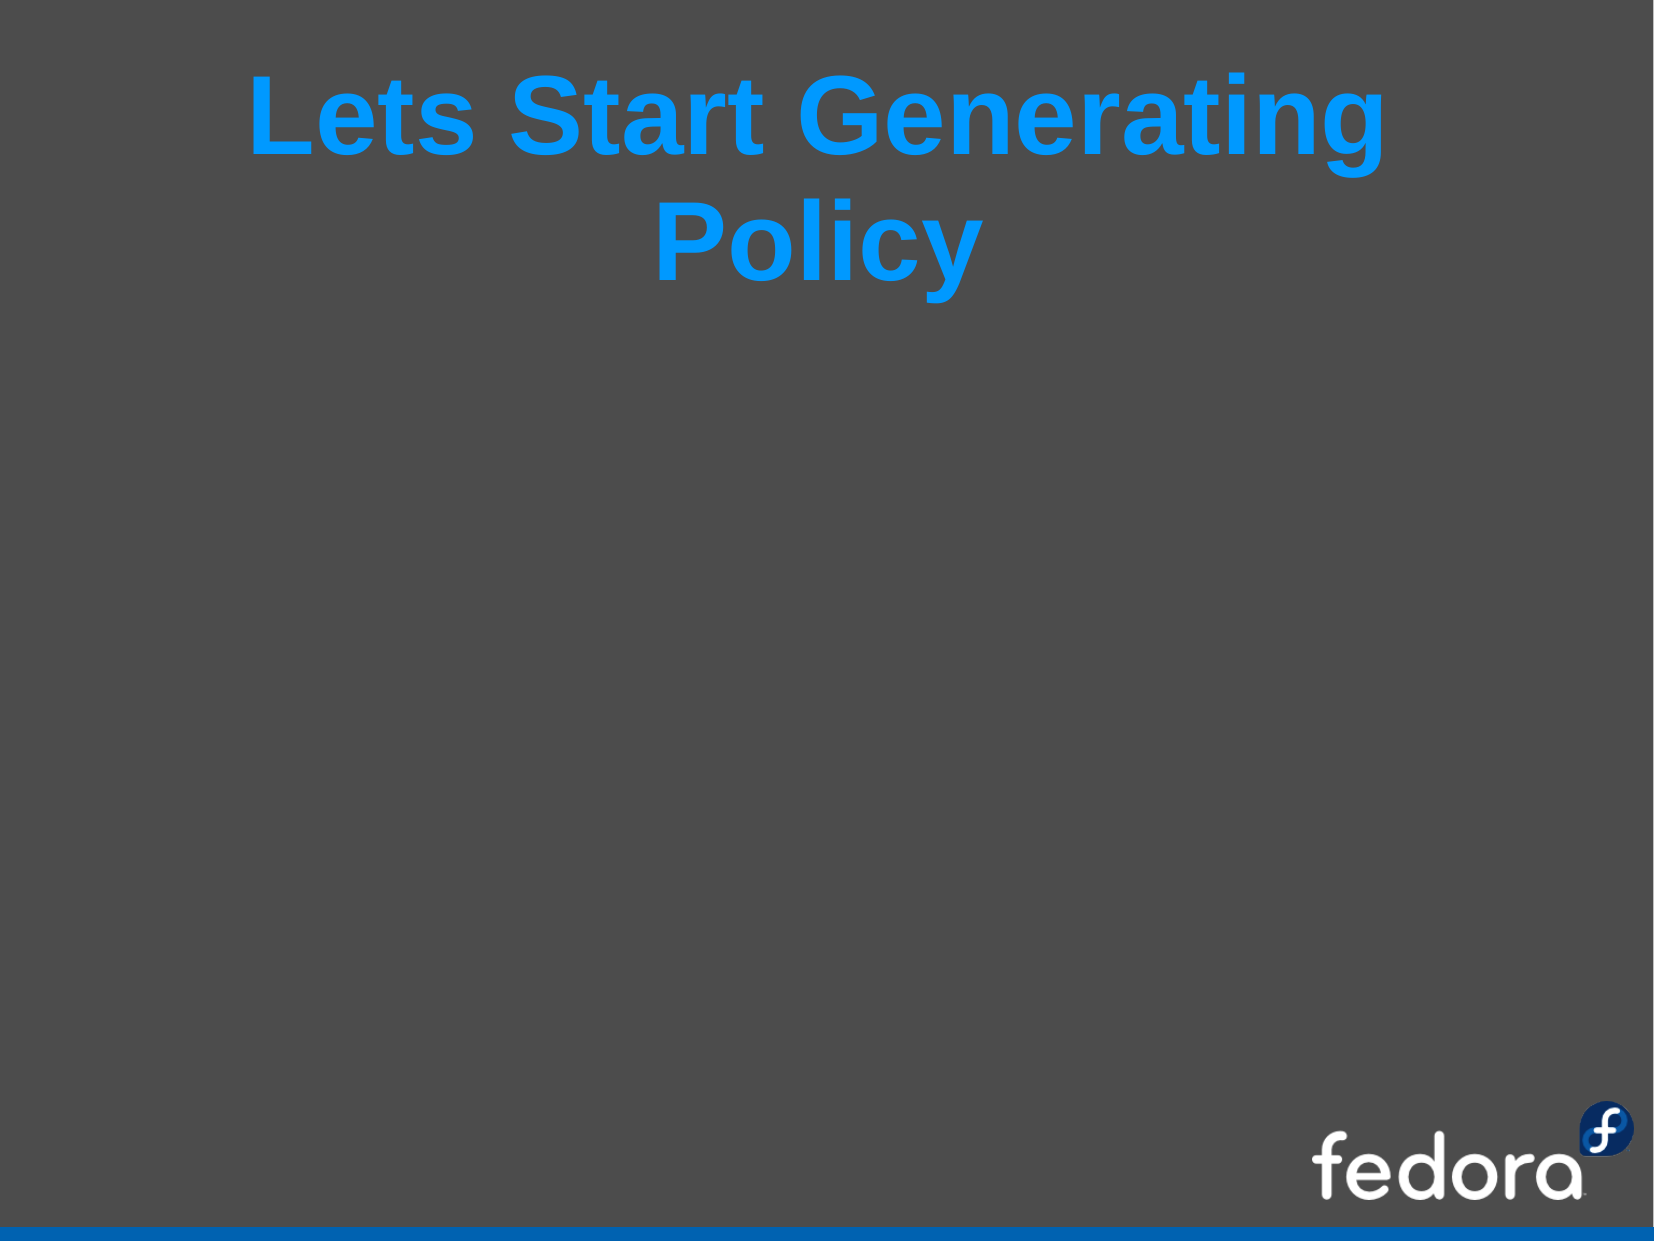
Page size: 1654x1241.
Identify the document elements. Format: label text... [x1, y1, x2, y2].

picture [1312, 1101, 1634, 1200]
title Lets Start Generating Policy [112, 52, 1525, 305]
